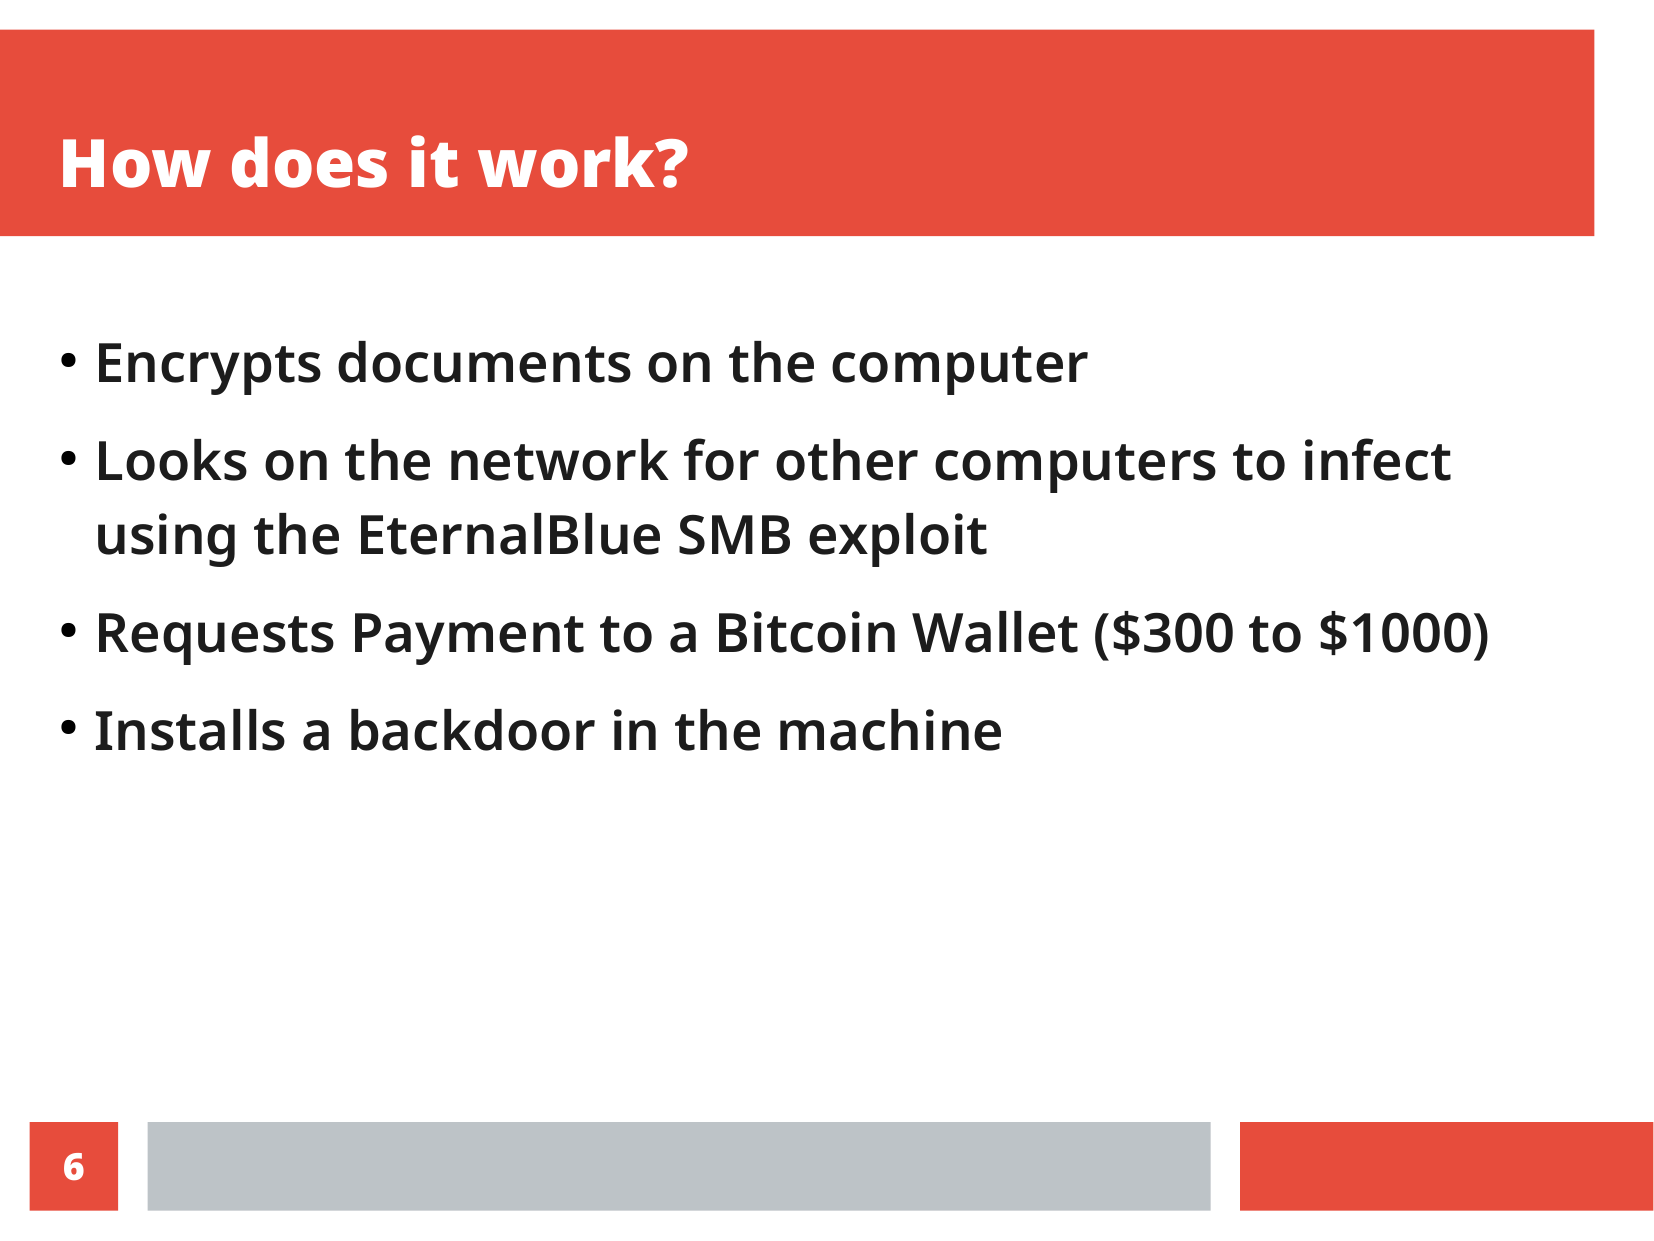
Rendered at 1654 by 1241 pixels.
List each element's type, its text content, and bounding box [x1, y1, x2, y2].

list Encrypts documents on the computer Looks on the network for other computers to infect using the EternalBlue SMB exploit Requests Payment to a Bitcoin Wallet ($300 to $1000) Installs a backdoor in the machine [59, 324, 1565, 1093]
title How does it work? [59, 59, 1595, 207]
